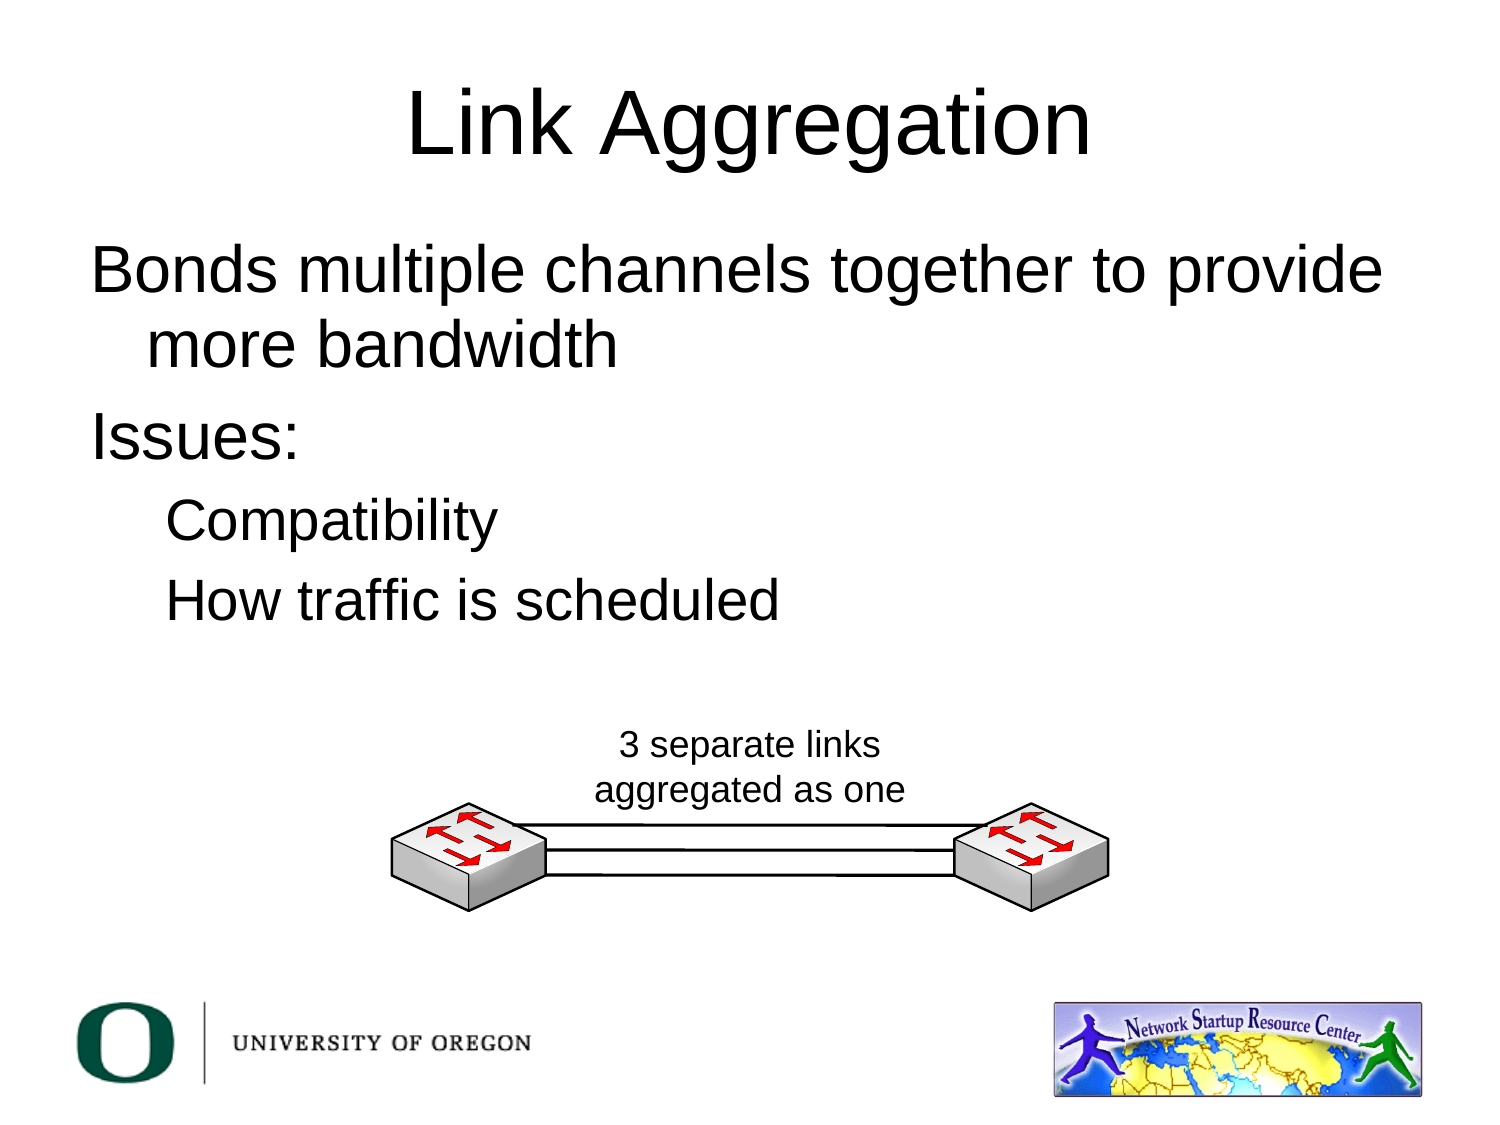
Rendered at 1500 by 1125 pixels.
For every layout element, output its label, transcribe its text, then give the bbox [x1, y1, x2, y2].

picture [1050, 999, 1426, 1100]
picture [62, 998, 546, 1088]
chart [950, 800, 1113, 942]
title Link Aggregation [75, 45, 1426, 201]
text_box 3 separate links aggregated as one [562, 712, 938, 818]
list Bonds multiple channels together to provide more bandwidth Issues: Compatibility How traffic is scheduled [75, 224, 1413, 666]
chart [387, 800, 550, 942]
